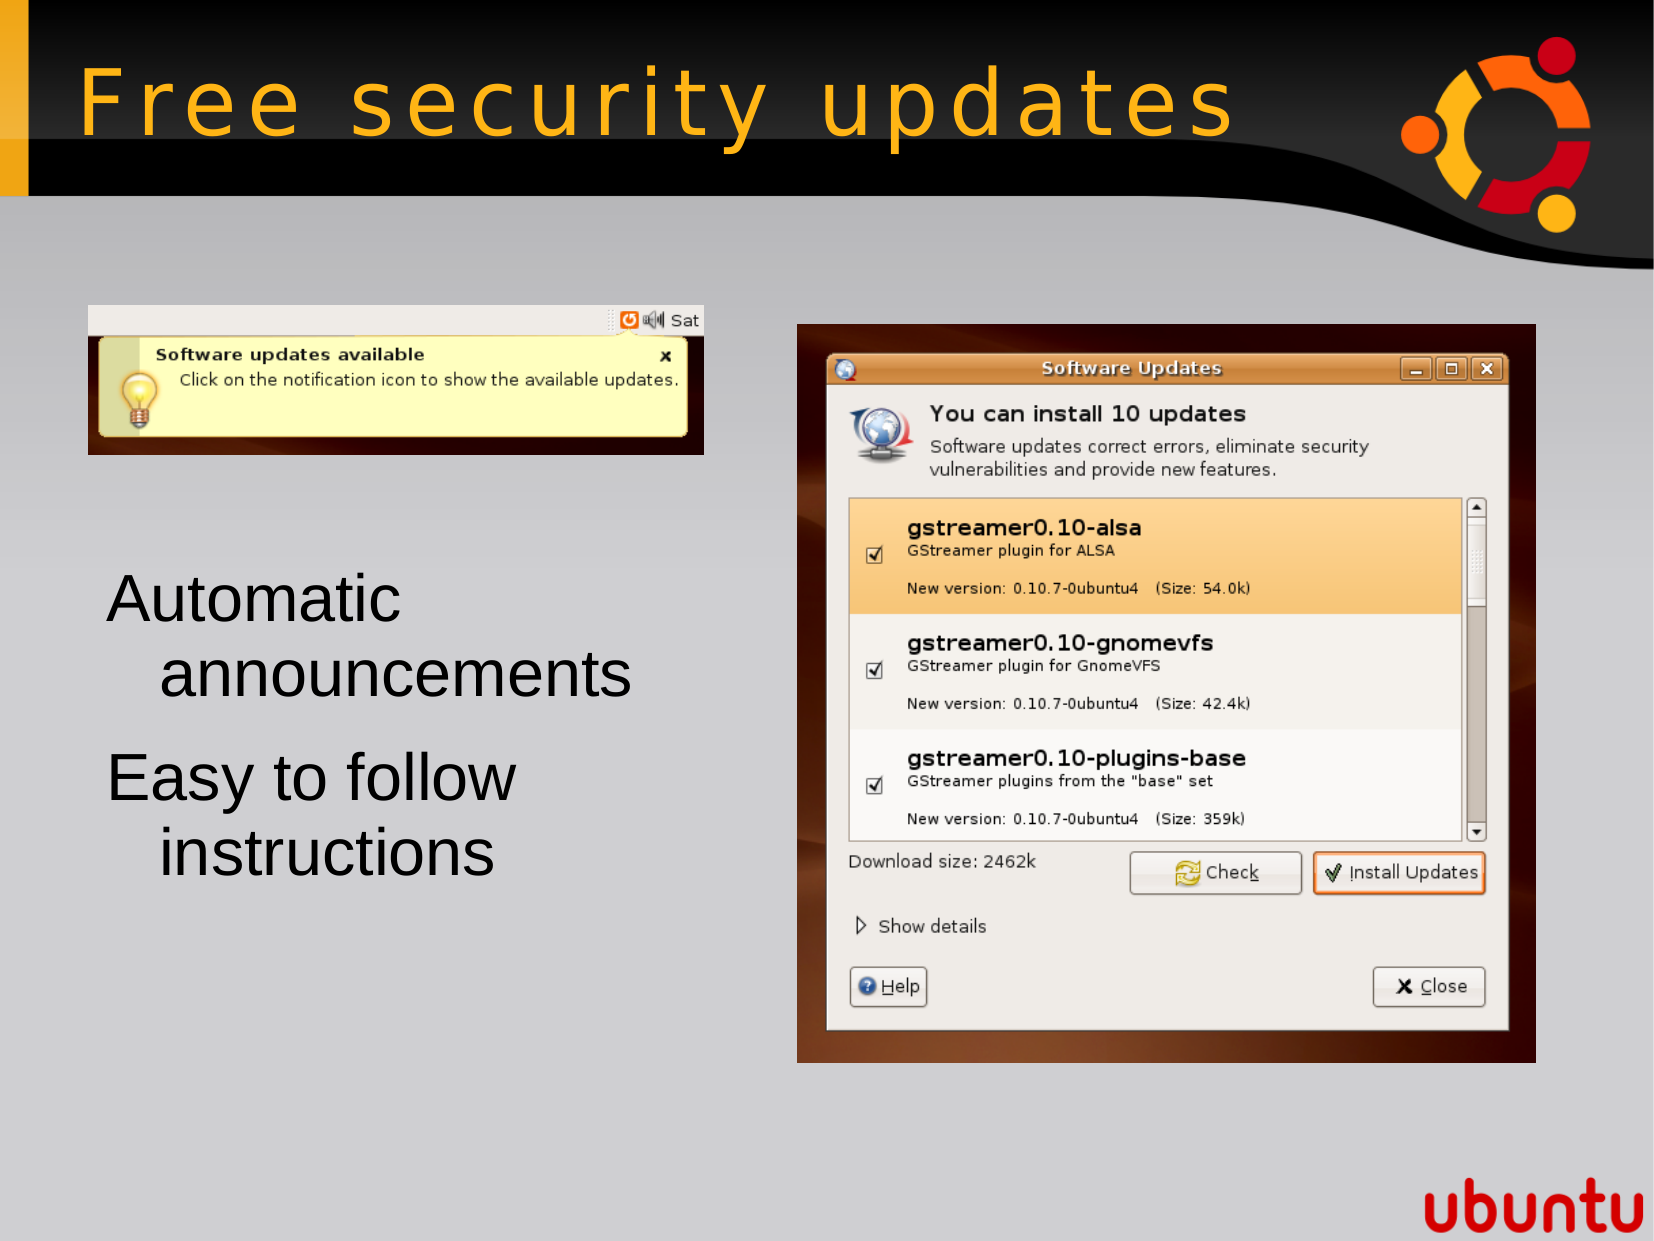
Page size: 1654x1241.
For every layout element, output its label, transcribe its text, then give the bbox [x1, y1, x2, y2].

picture [0, 0, 1654, 1241]
list Automatic announcements Easy to follow instructions [88, 561, 797, 975]
title Free security updates [76, 0, 1300, 207]
